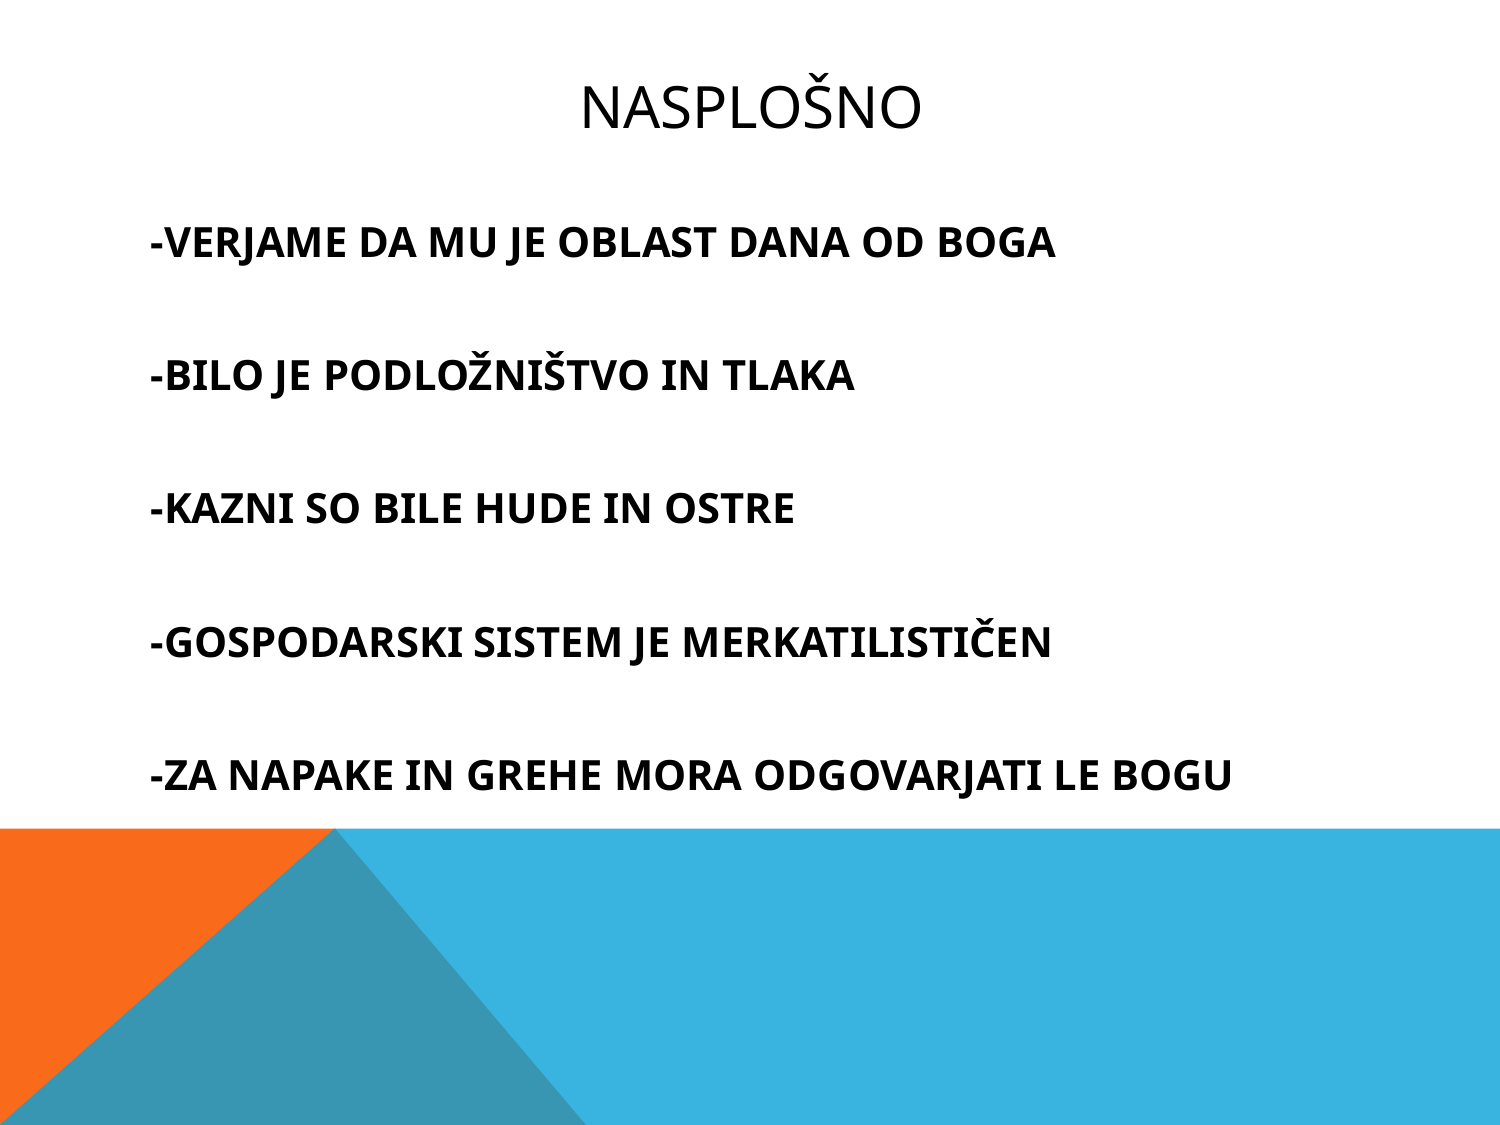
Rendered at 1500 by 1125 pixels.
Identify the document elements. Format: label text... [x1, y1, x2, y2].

list -VERJAME DA MU JE OBLAST DANA OD BOGA -BILO JE PODLOŽNIŠTVO IN TLAKA -KAZNI SO BILE HUDE IN OSTRE -GOSPODARSKI SISTEM JE MERKATILISTIČEN -ZA NAPAKE IN GREHE MORA ODGOVARJATI LE BOGU [135, 208, 1370, 1000]
title NASPLOŠNO [134, 59, 1369, 150]
